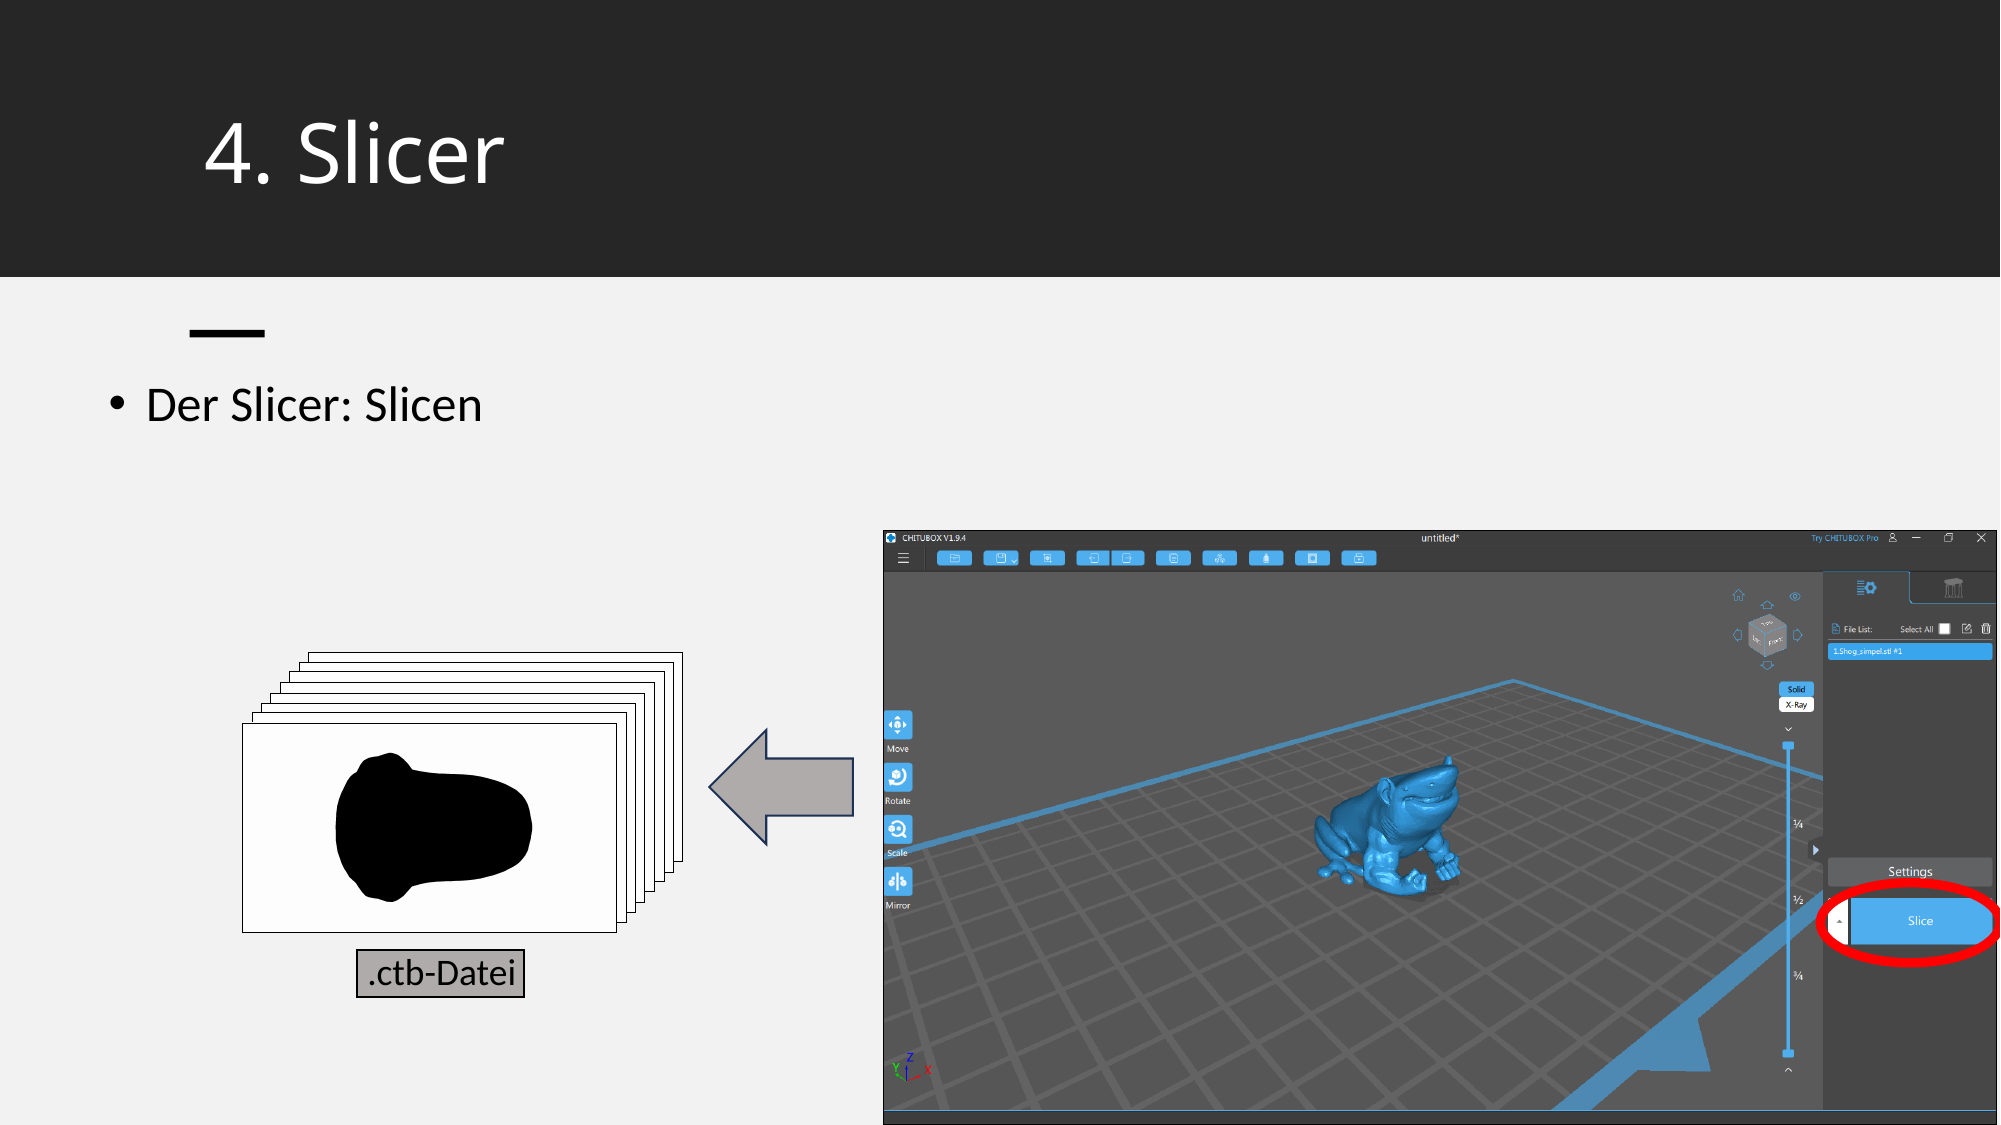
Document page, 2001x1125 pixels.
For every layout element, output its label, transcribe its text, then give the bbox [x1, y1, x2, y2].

list Der Slicer: Slicen [93, 370, 1835, 1065]
text_box .ctb-Datei [352, 940, 532, 1001]
picture [242, 652, 683, 933]
text_box [0, 0, 2000, 1125]
picture [1826, 888, 1995, 958]
title 4. Slicer [189, 104, 1812, 253]
picture [883, 530, 1997, 1125]
text_box [709, 730, 853, 845]
